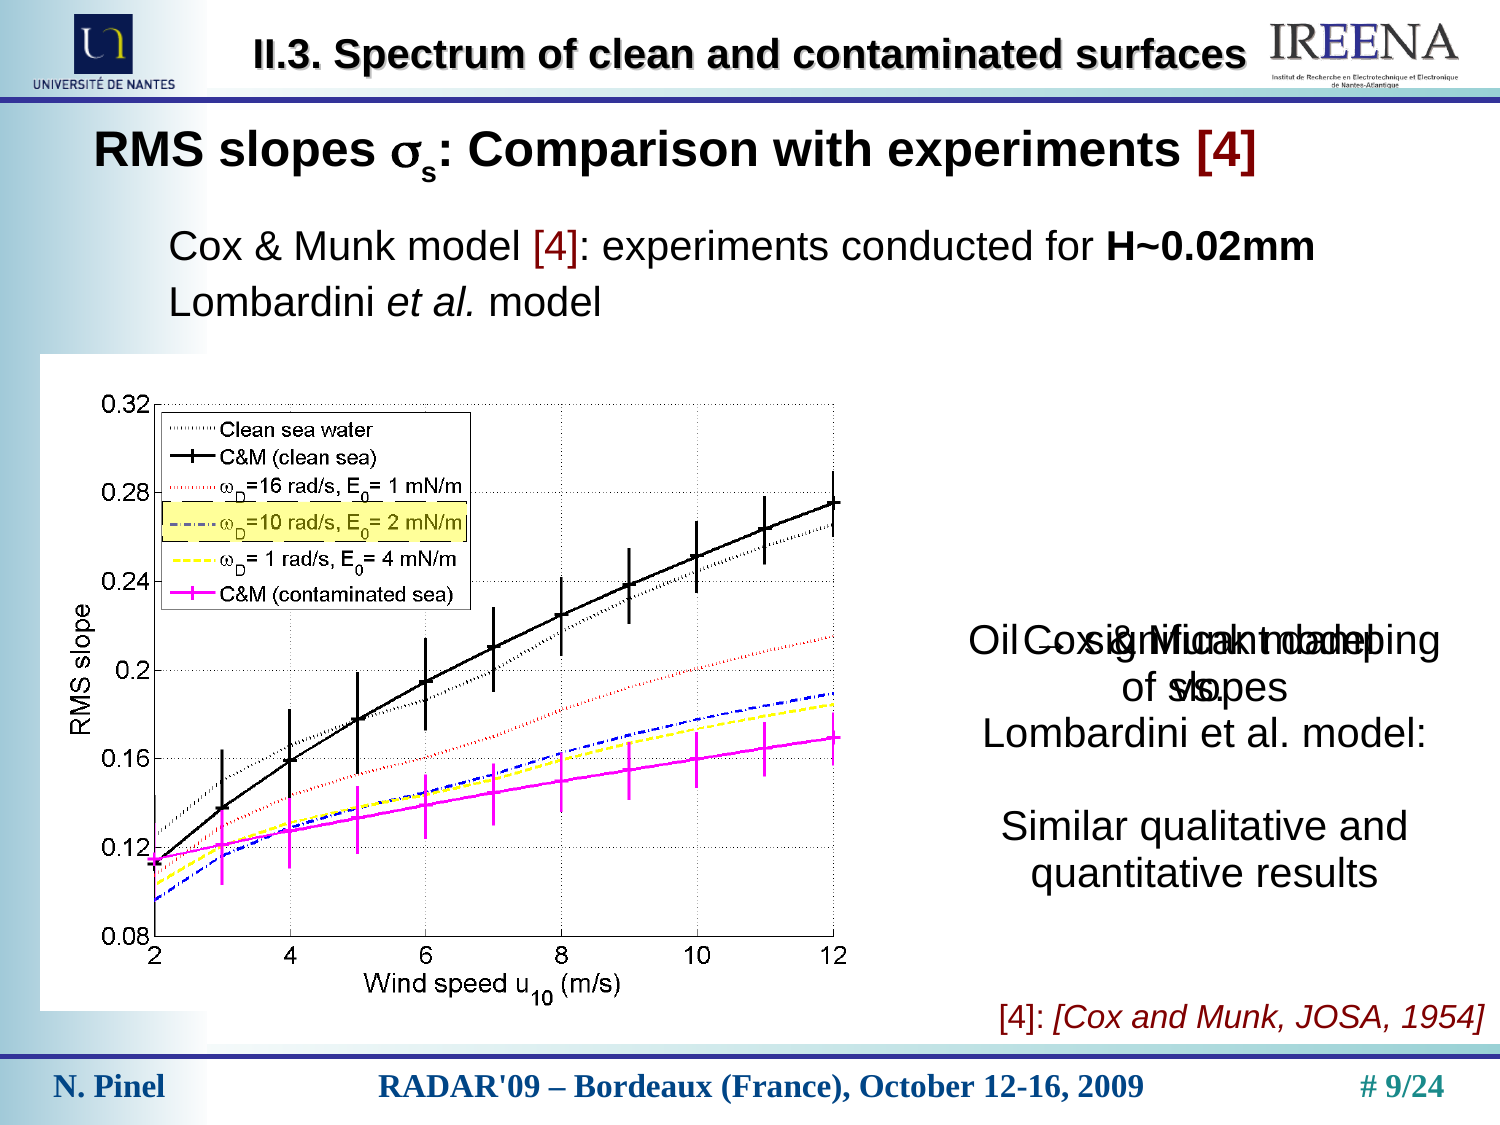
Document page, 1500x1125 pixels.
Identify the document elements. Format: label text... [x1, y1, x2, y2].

text_box [162, 501, 467, 542]
picture [1426, 23, 1459, 89]
text_box Cox & Munk model vs. Lombardini et al. model: Similar qualitative and quantitative results [938, 718, 1471, 904]
picture [29, 14, 178, 95]
list RMS slopes ss: Comparison with experiments [4] Cox & Munk model [4]: experiments conducted for H~0.02mm Lombardini et al. model [78, 113, 1459, 417]
picture [40, 354, 916, 1011]
text_box [4]: [Cox and Munk, JOSA, 1954] [566, 952, 1500, 1029]
title II.3. Spectrum of clean and contaminated surfaces [75, 23, 1426, 103]
text_box Oil → significant damping of slopes [938, 609, 1471, 718]
